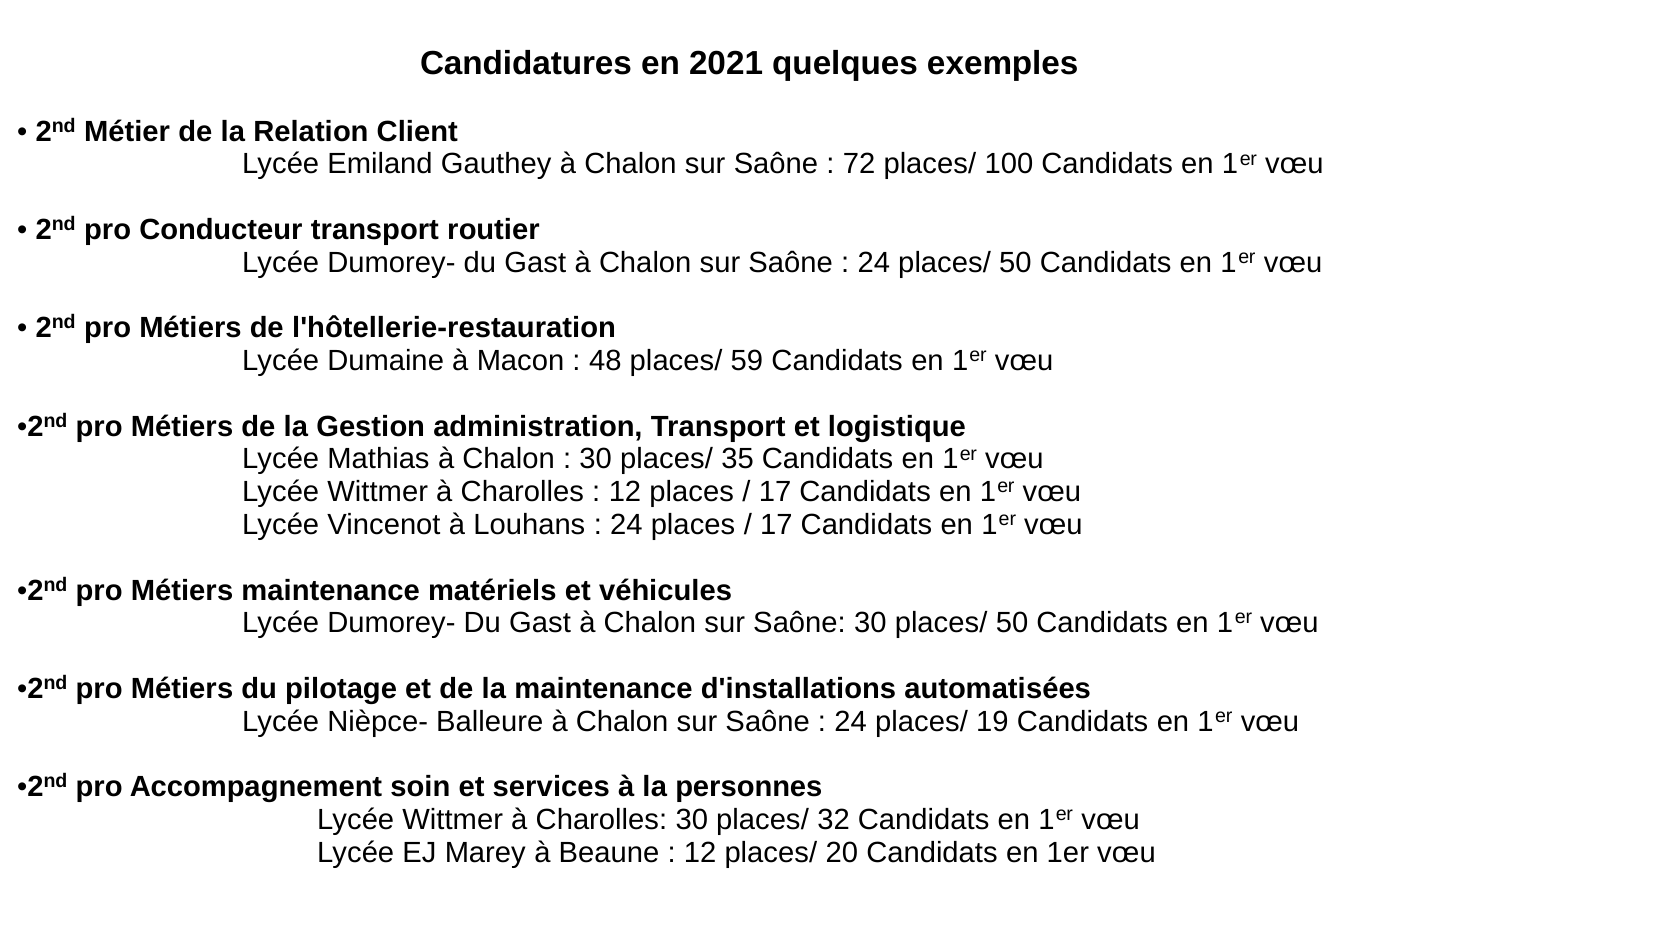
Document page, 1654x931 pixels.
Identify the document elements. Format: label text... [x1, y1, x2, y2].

text_box Candidatures en 2021 quelques exemples 2nd Métier de la Relation Client Lycée Emiland Gauthey à Chalon sur Saône : 72 places/ 100 Candidats en 1er vœu 2nd pro Conducteur transport routier Lycée Dumorey- du Gast à Chalon sur Saône : 24 places/ 50 Candidats en 1er vœu 2nd pro Métiers de l'hôtellerie-restauration Lycée Dumaine à Macon : 48 places/ 59 Candidats en 1er vœu 2nd pro Métiers de la Gestion administration, Transport et logistique Lycée Mathias à Chalon : 30 places/ 35 Candidats en 1er vœu Lycée Wittmer à Charolles : 12 places / 17 Candidats en 1er vœu Lycée Vincenot à Louhans : 24 places / 17 Candidats en 1er vœu 2nd pro Métiers maintenance matériels et véhicules Lycée Dumorey- Du Gast à Chalon sur Saône: 30 places/ 50 Candidats en 1er vœu 2nd pro Métiers du pilotage et de la maintenance d'installations automatisées Lycée Nièpce- Balleure à Chalon sur Saône : 24 places/ 19 Candidats en 1er vœu 2nd pro Accompagnement soin et services à la personnes Lycée Wittmer à Charolles: 30 places/ 32 Candidats en 1er vœu Lycée EJ Marey à Beaune : 12 places/ 20 Candidats en 1er vœu [2, 37, 1595, 931]
